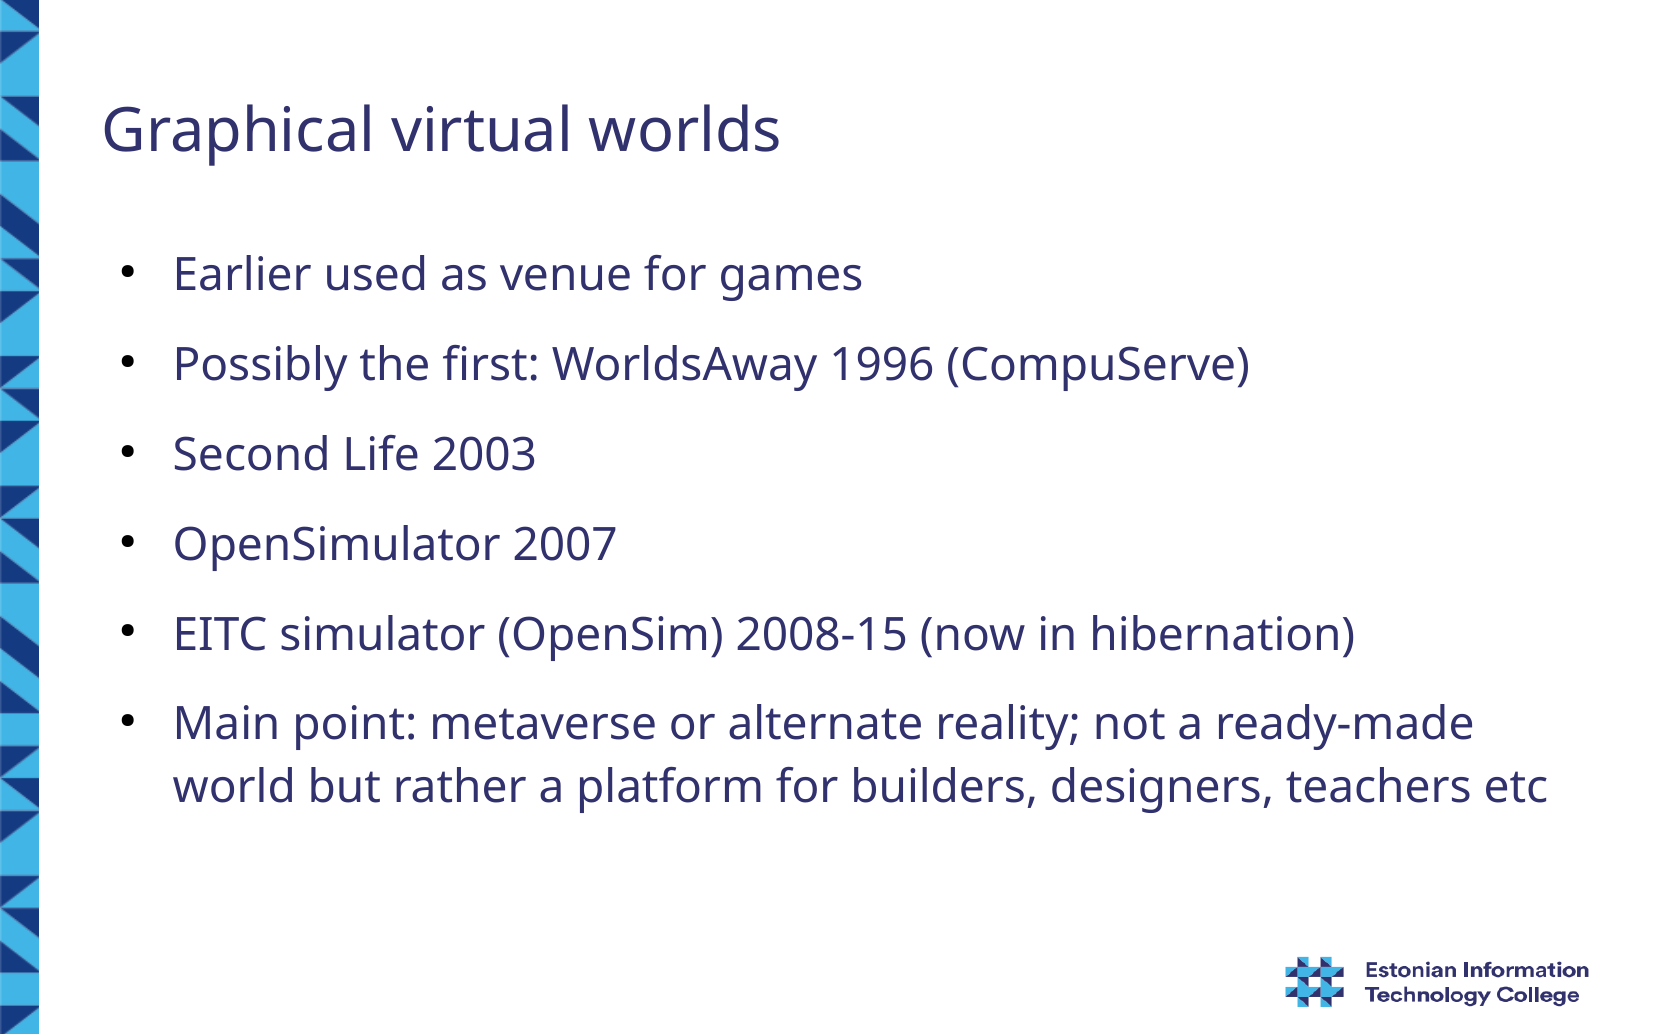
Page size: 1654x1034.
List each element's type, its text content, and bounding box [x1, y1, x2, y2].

list Earlier used as venue for games Possibly the first: WorldsAway 1996 (CompuServe) Second Life 2003 OpenSimulator 2007 EITC simulator (OpenSim) 2008-15 (now in hibernation) Main point: metaverse or alternate reality; not a ready-made world but rather a platform for builders, designers, teachers etc [101, 241, 1591, 924]
title Graphical virtual worlds [101, 41, 1224, 214]
